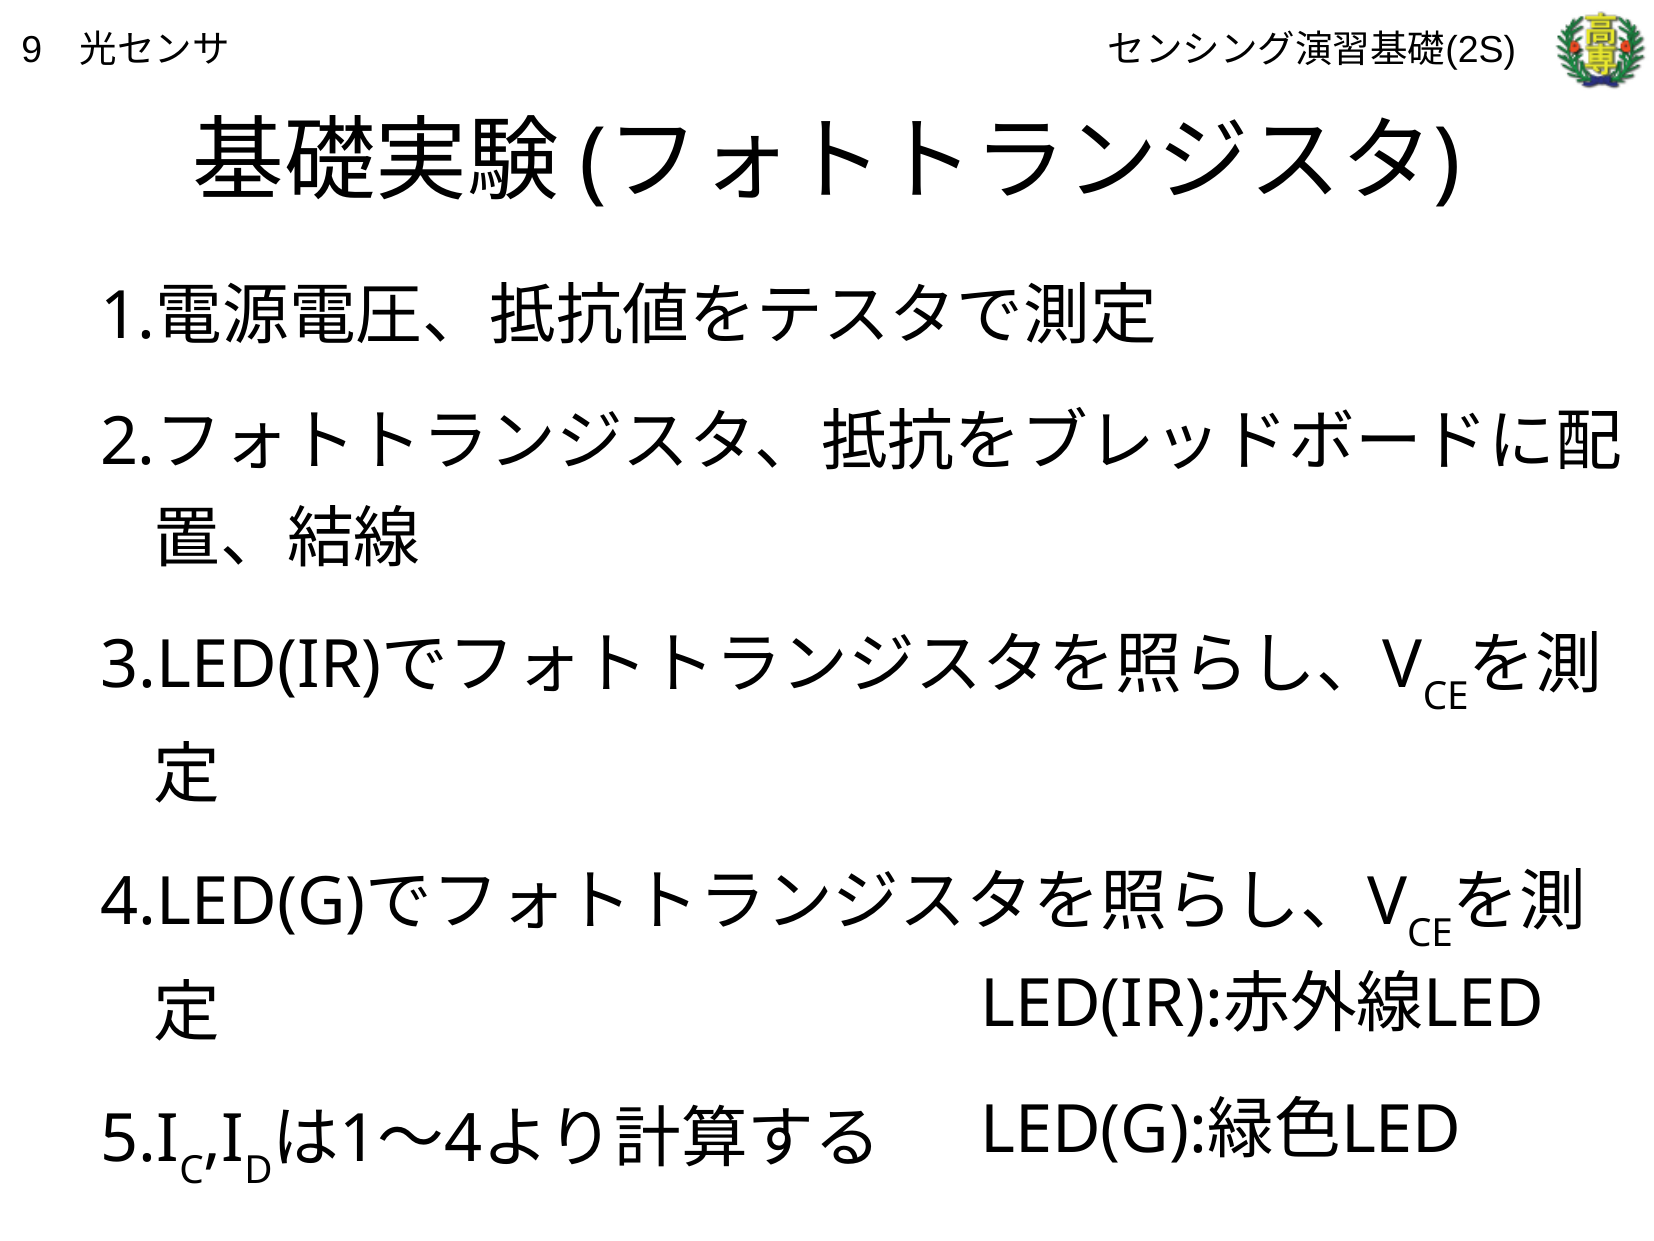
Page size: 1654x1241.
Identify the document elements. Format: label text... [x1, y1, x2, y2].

text_box LED(IR):赤外線LED LED(G):緑色LED [980, 949, 1630, 1123]
text_box 9 光センサ [6, 11, 923, 75]
picture [1553, 2, 1650, 99]
list 電源電圧、抵抗値をテスタで測定 フォトトランジスタ、抵抗をブレッドボードに配置、結線 LED(IR)でフォトトランジスタを照らし、VCEを測定 LED(G)でフォトトランジスタを照らし、VCEを測定 IC,IDは1〜4より計算する [82, 260, 1630, 980]
title 基礎実験 (フォトトランジスタ) [82, 49, 1571, 257]
text_box センシング演習基礎(2S) [1077, 11, 1531, 75]
